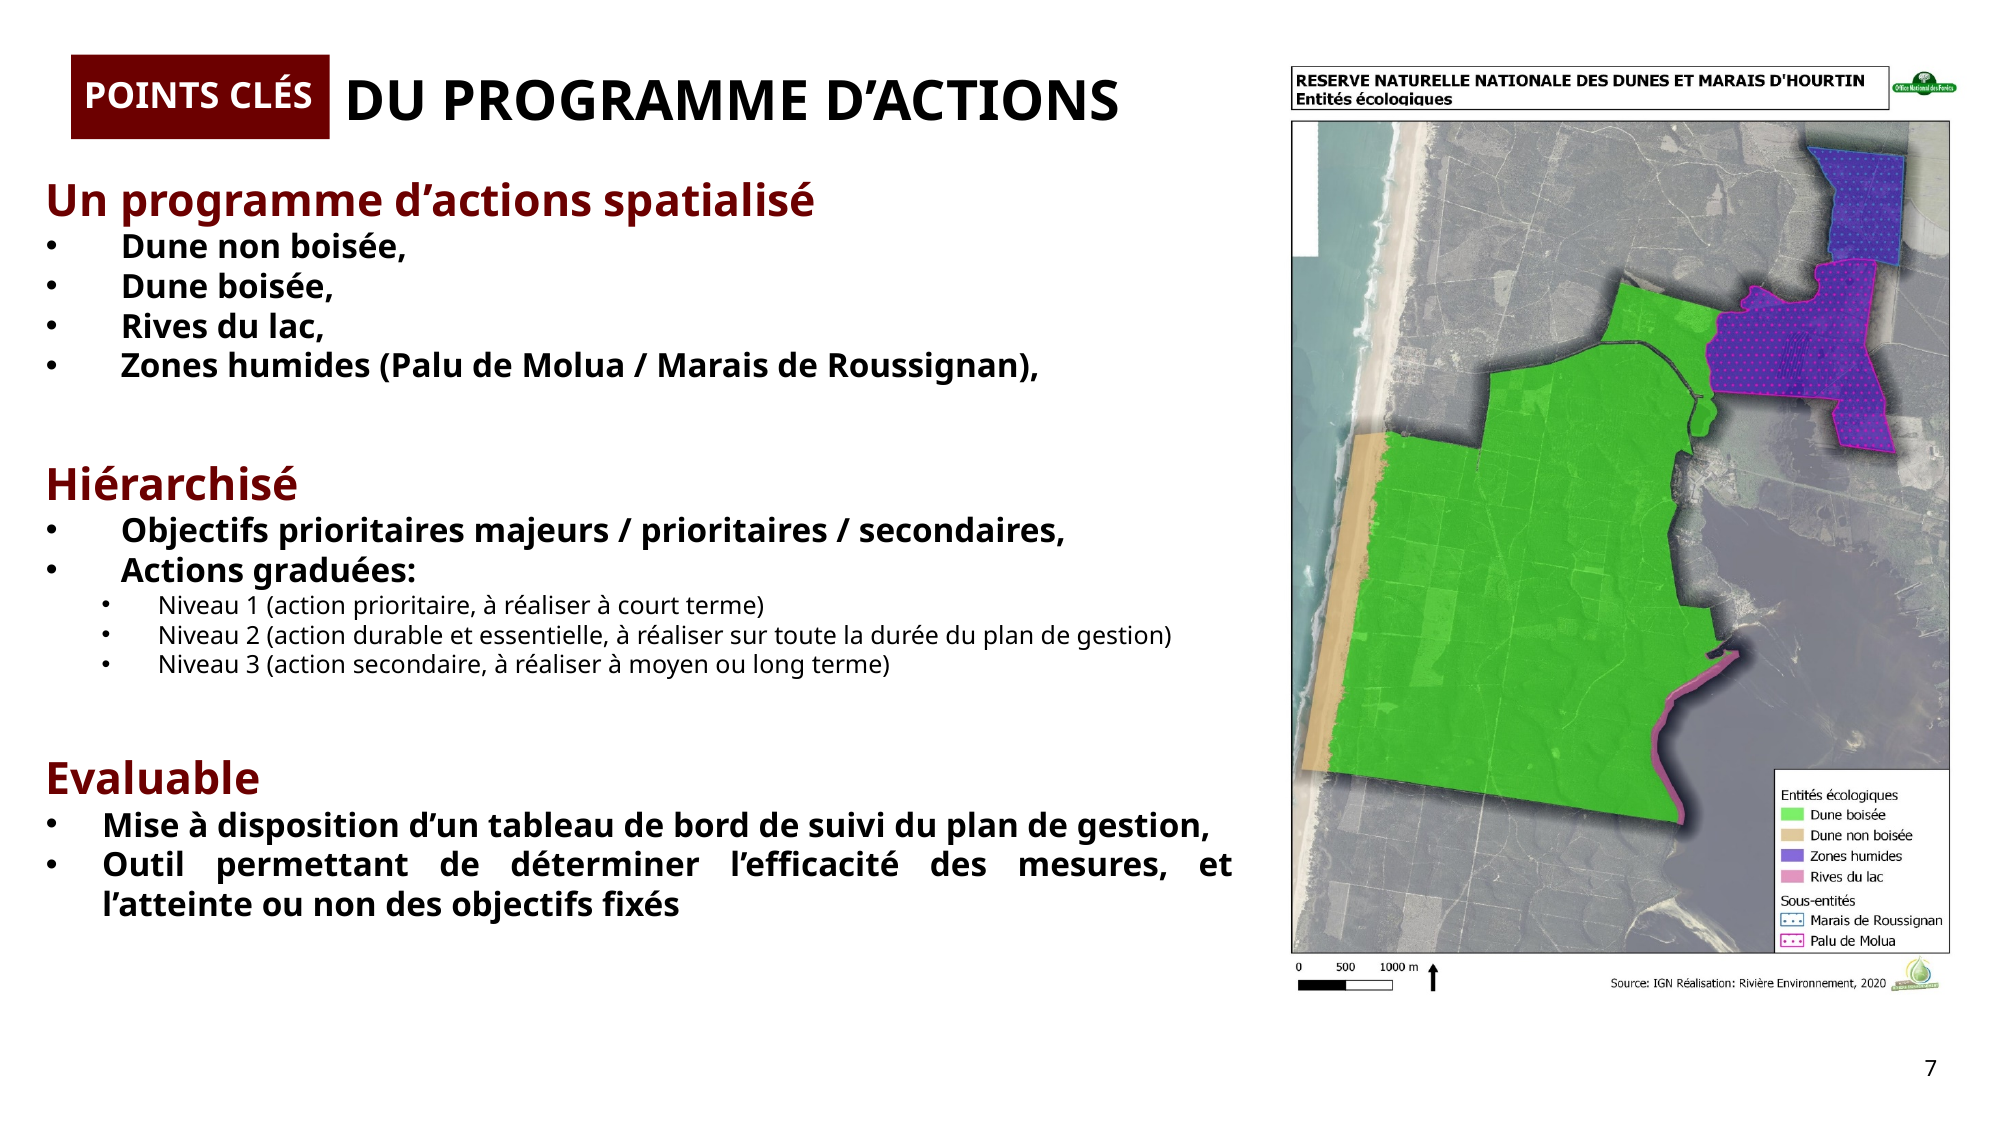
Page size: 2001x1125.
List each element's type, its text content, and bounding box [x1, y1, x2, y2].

picture [1278, 54, 1969, 998]
text_box du programme d’actions [327, 55, 1490, 141]
slide_number <numéro> [1894, 1059, 1967, 1084]
text_box Un programme d’actions spatialisé Dune non boisée, Dune boisée, Rives du lac, Zones humides (Palu de Molua / Marais de Roussignan), Hiérarchisé Objectifs prioritaires majeurs / prioritaires / secondaires, Actions graduées: Niveau 1 (action prioritaire, à réaliser à court terme) Niveau 2 (action durable et essentielle, à réaliser sur toute la durée du plan de gestion) Niveau 3 (action secondaire, à réaliser à moyen ou long terme) Evaluable Mise à disposition d’un tableau de bord de suivi du plan de gestion, Outil permettant de déterminer l’efficacité des mesures, et l’atteinte ou non des objectifs fixés [31, 164, 1250, 1107]
title Points Clés [71, 54, 330, 140]
